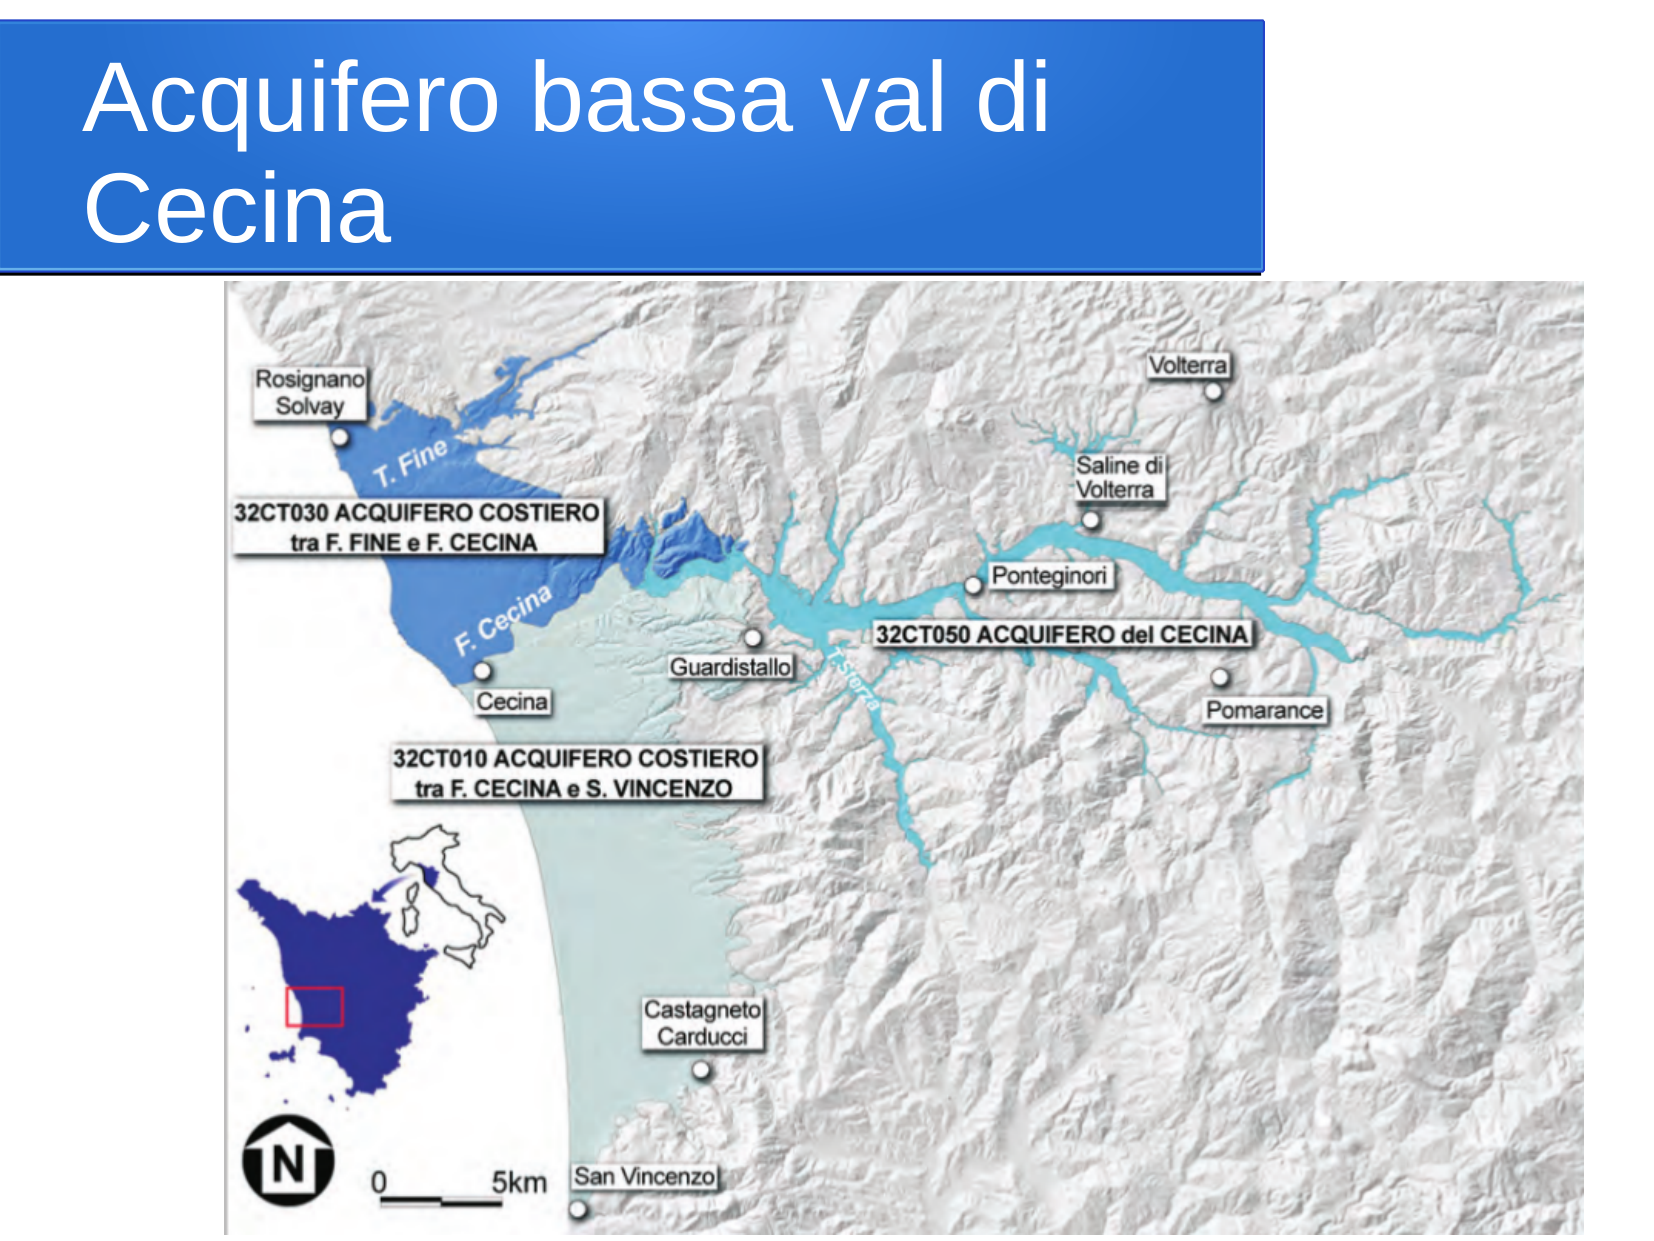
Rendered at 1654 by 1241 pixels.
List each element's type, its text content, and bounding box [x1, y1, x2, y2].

picture [224, 281, 1584, 1235]
title Acquifero bassa val di Cecina [82, 42, 1250, 264]
